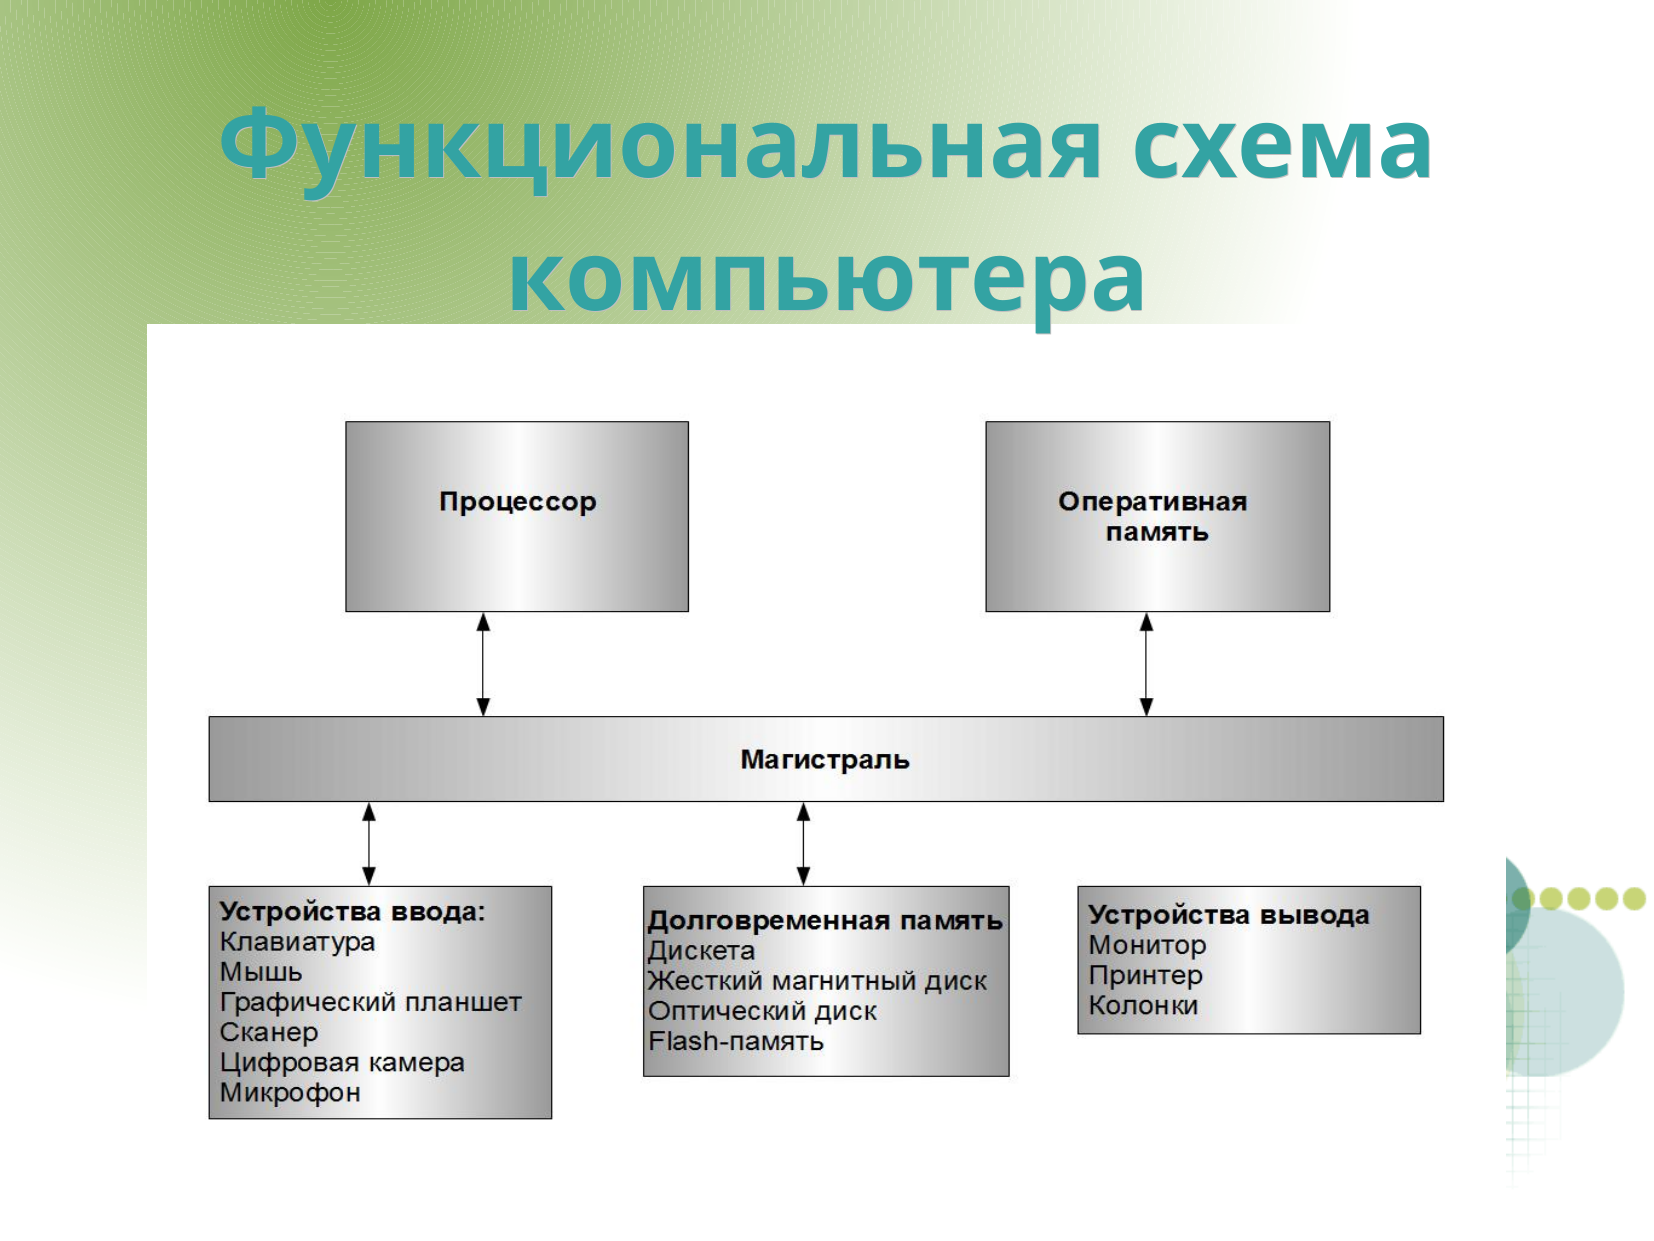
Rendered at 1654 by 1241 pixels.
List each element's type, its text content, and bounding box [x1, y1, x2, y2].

picture [147, 324, 1654, 1211]
title Функциональная схема компьютера [121, 93, 1534, 320]
